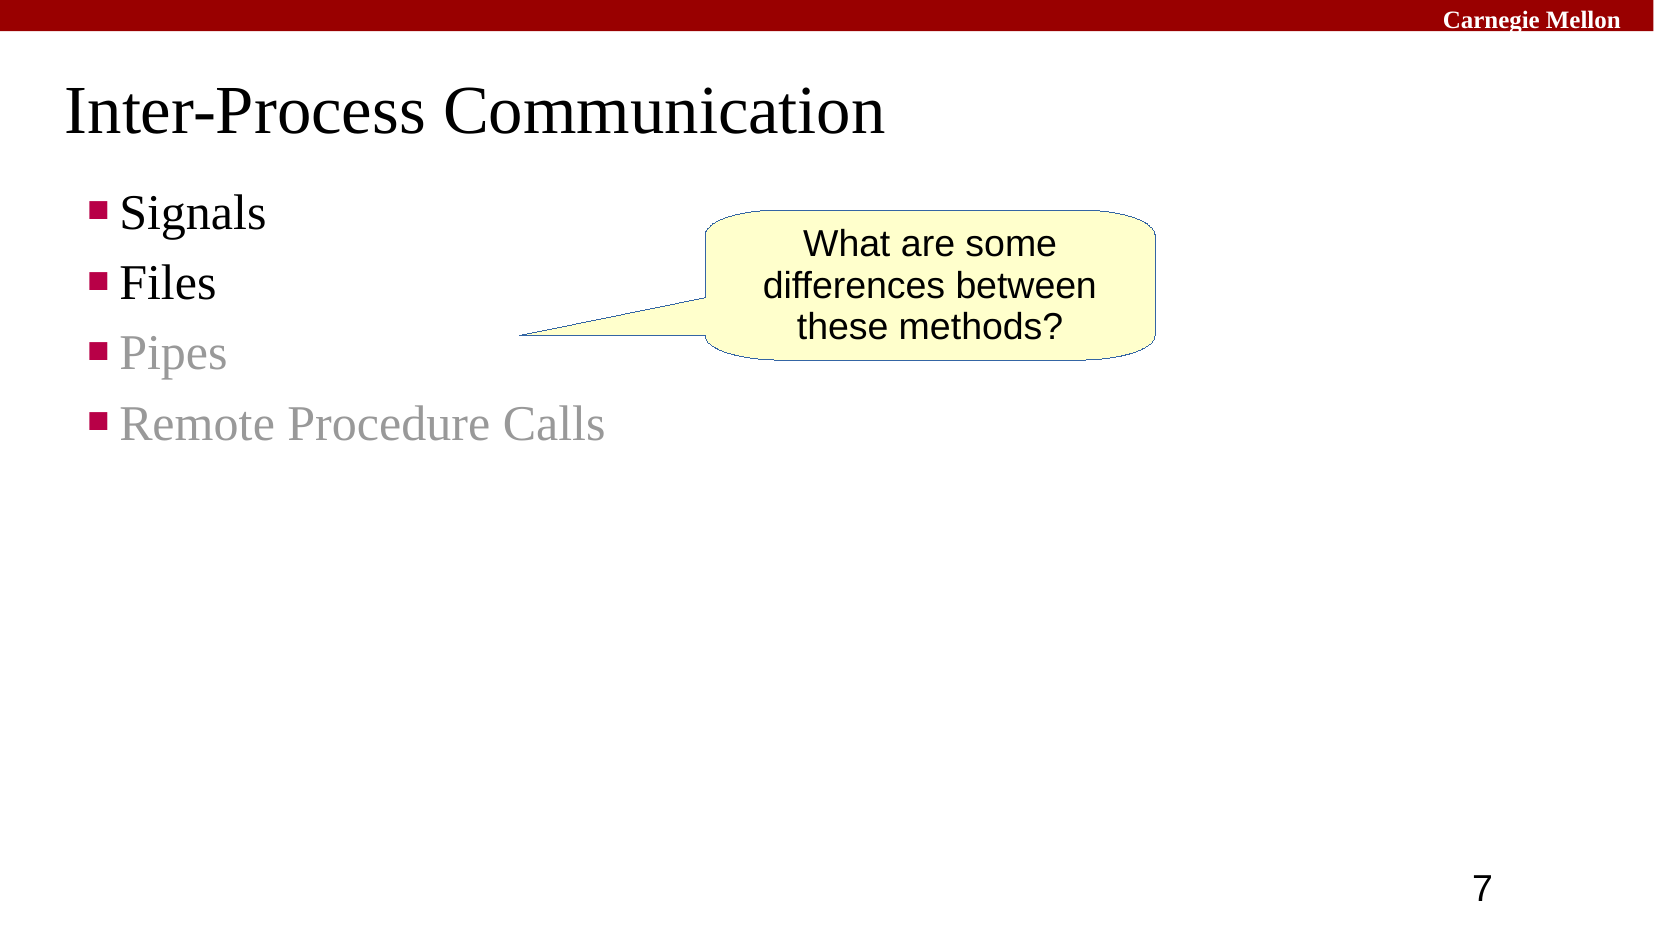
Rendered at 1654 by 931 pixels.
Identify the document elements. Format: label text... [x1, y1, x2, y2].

title Inter-Process Communication [64, 58, 1576, 163]
list Signals Files Pipes Remote Procedure Calls [71, 184, 1576, 859]
text_box What are some differences between these methods? [519, 210, 1156, 361]
